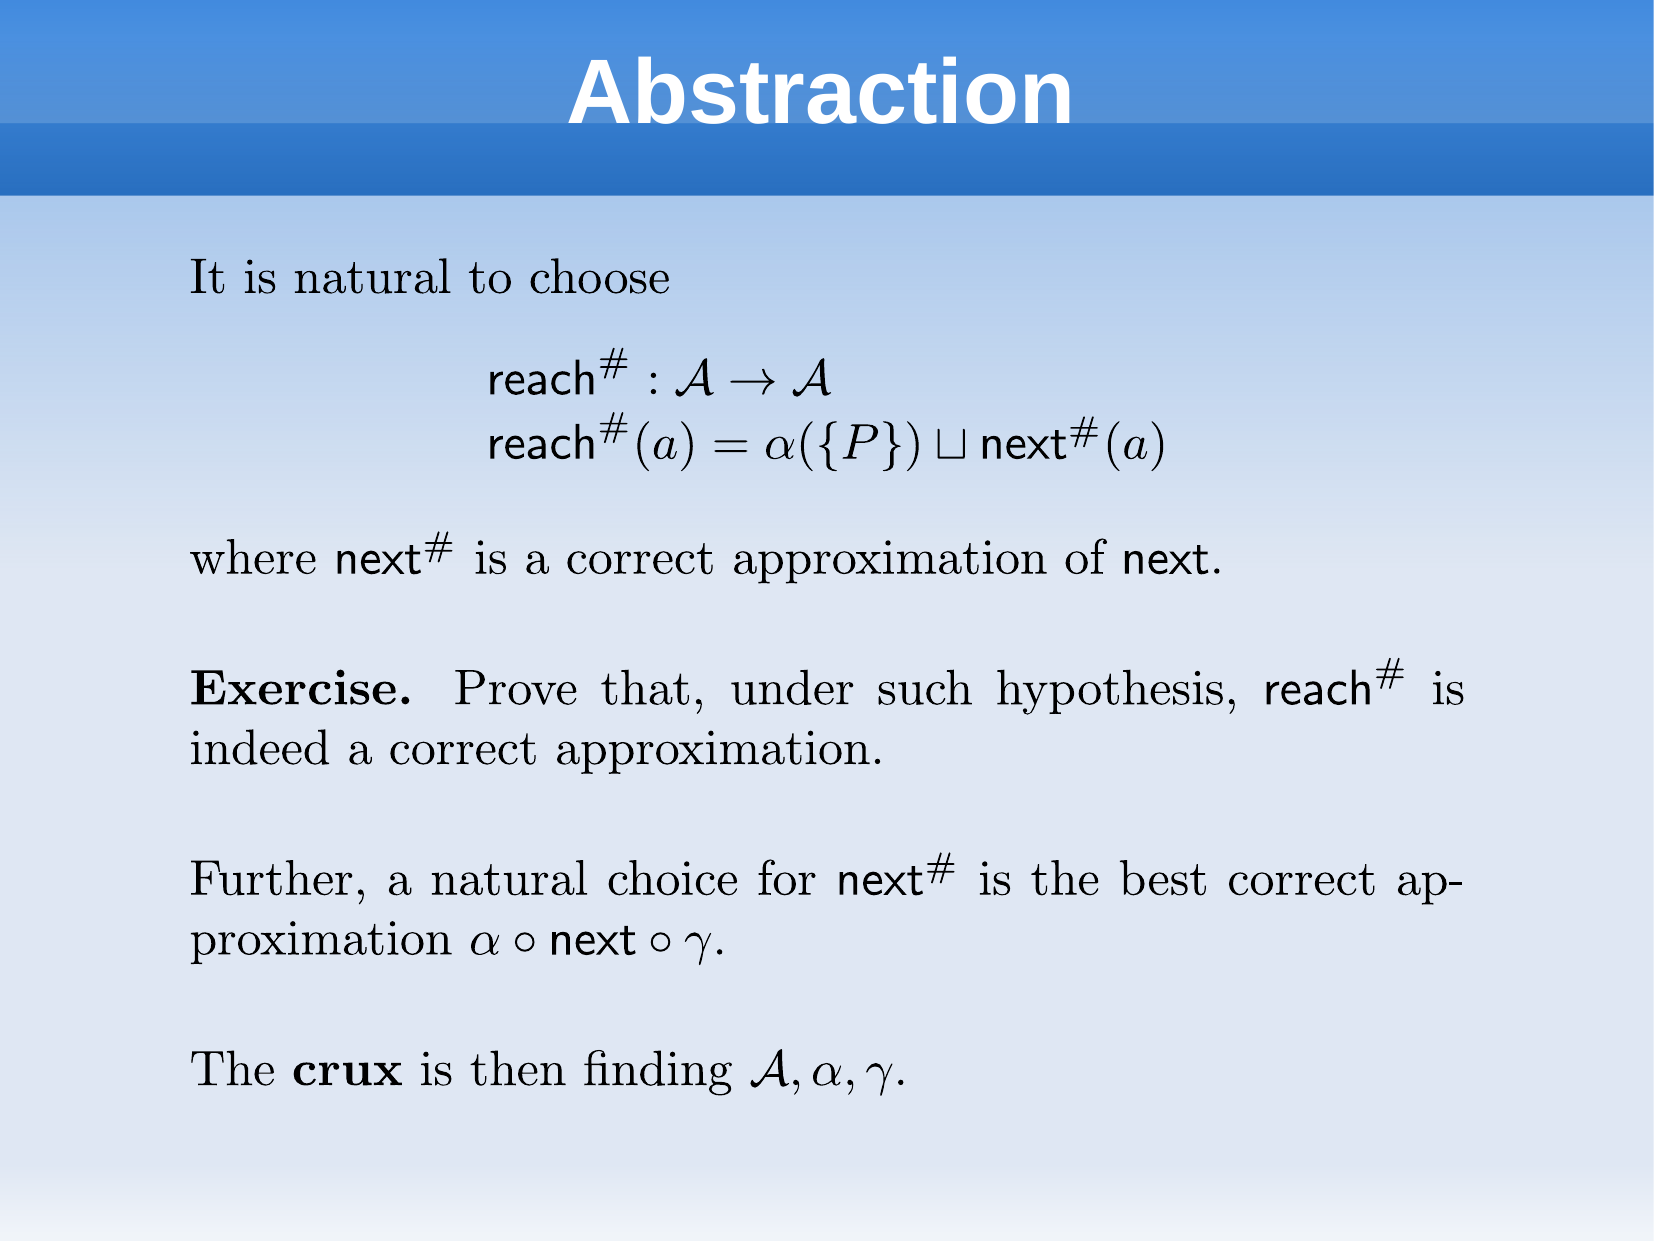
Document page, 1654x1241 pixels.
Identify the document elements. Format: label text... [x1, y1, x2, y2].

text_box [189, 258, 1466, 1096]
title Abstraction [76, 0, 1565, 196]
picture [0, 0, 1654, 1241]
